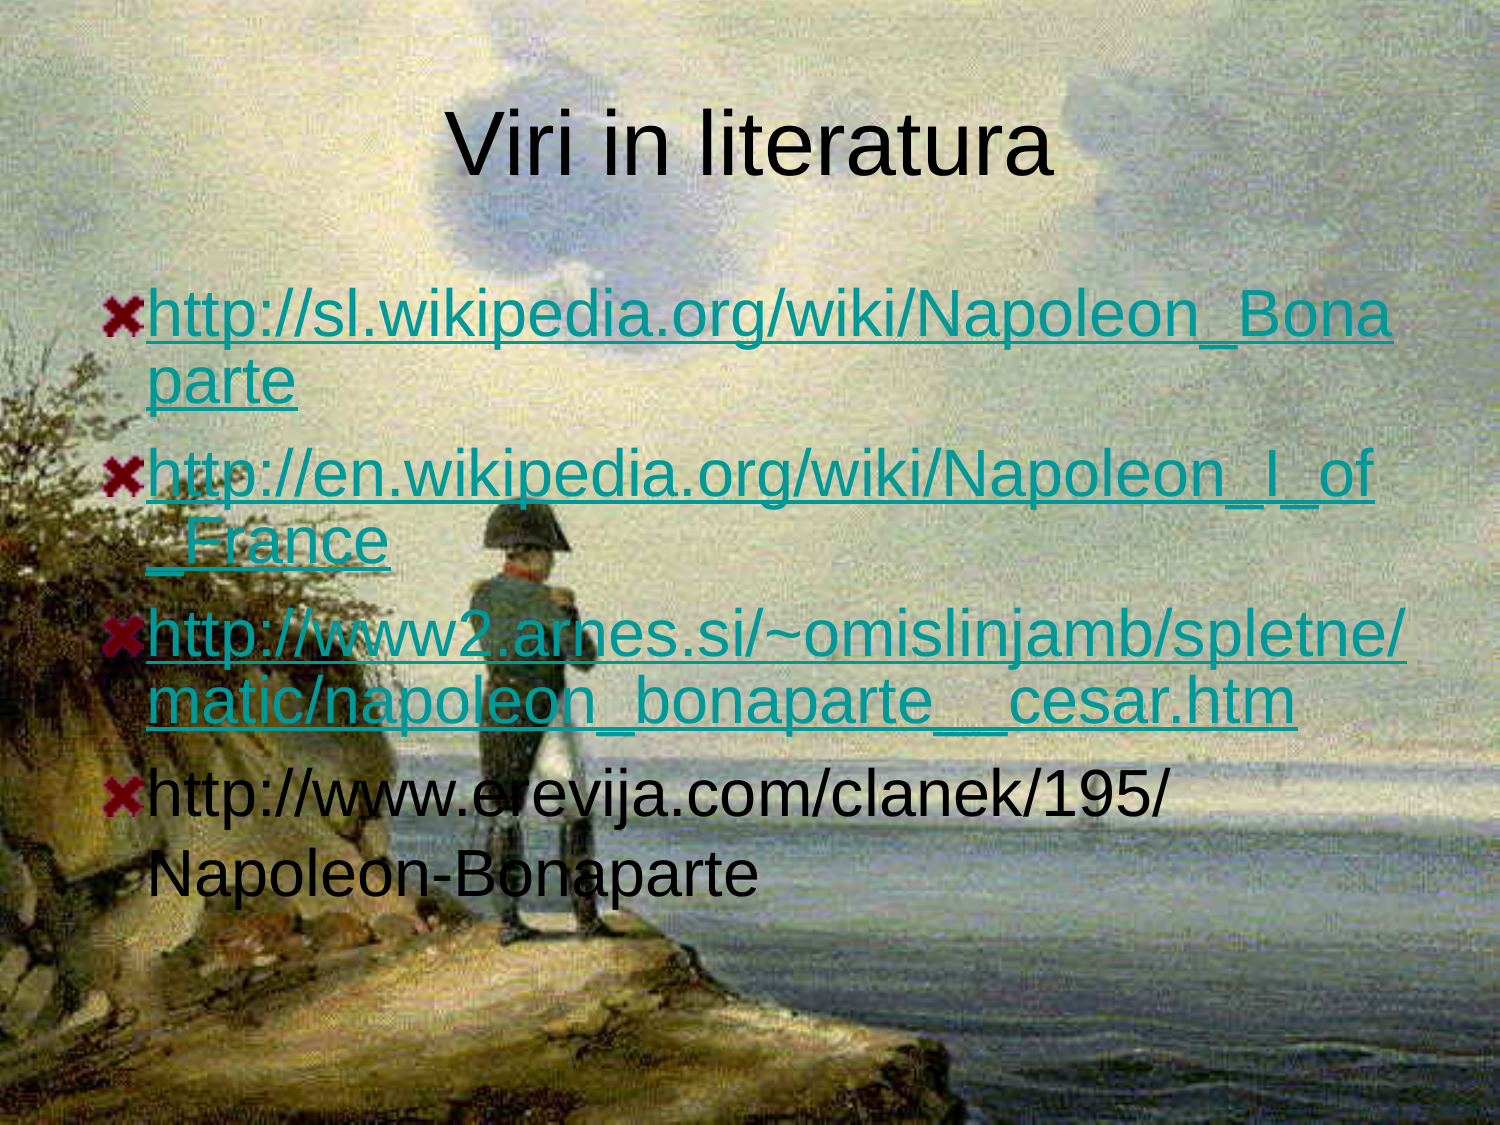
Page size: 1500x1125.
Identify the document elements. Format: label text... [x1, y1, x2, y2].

list http://sl.wikipedia.org/wiki/Napoleon_Bonaparte http://en.wikipedia.org/wiki/Napoleon_I_of_France http://www2.arnes.si/~omislinjamb/spletne/matic/napoleon_bonaparte__cesar.htm http://www.erevija.com/clanek/195/Napoleon-Bonaparte [75, 262, 1425, 1005]
picture [0, 0, 1500, 1125]
title Viri in literatura [75, 45, 1425, 233]
